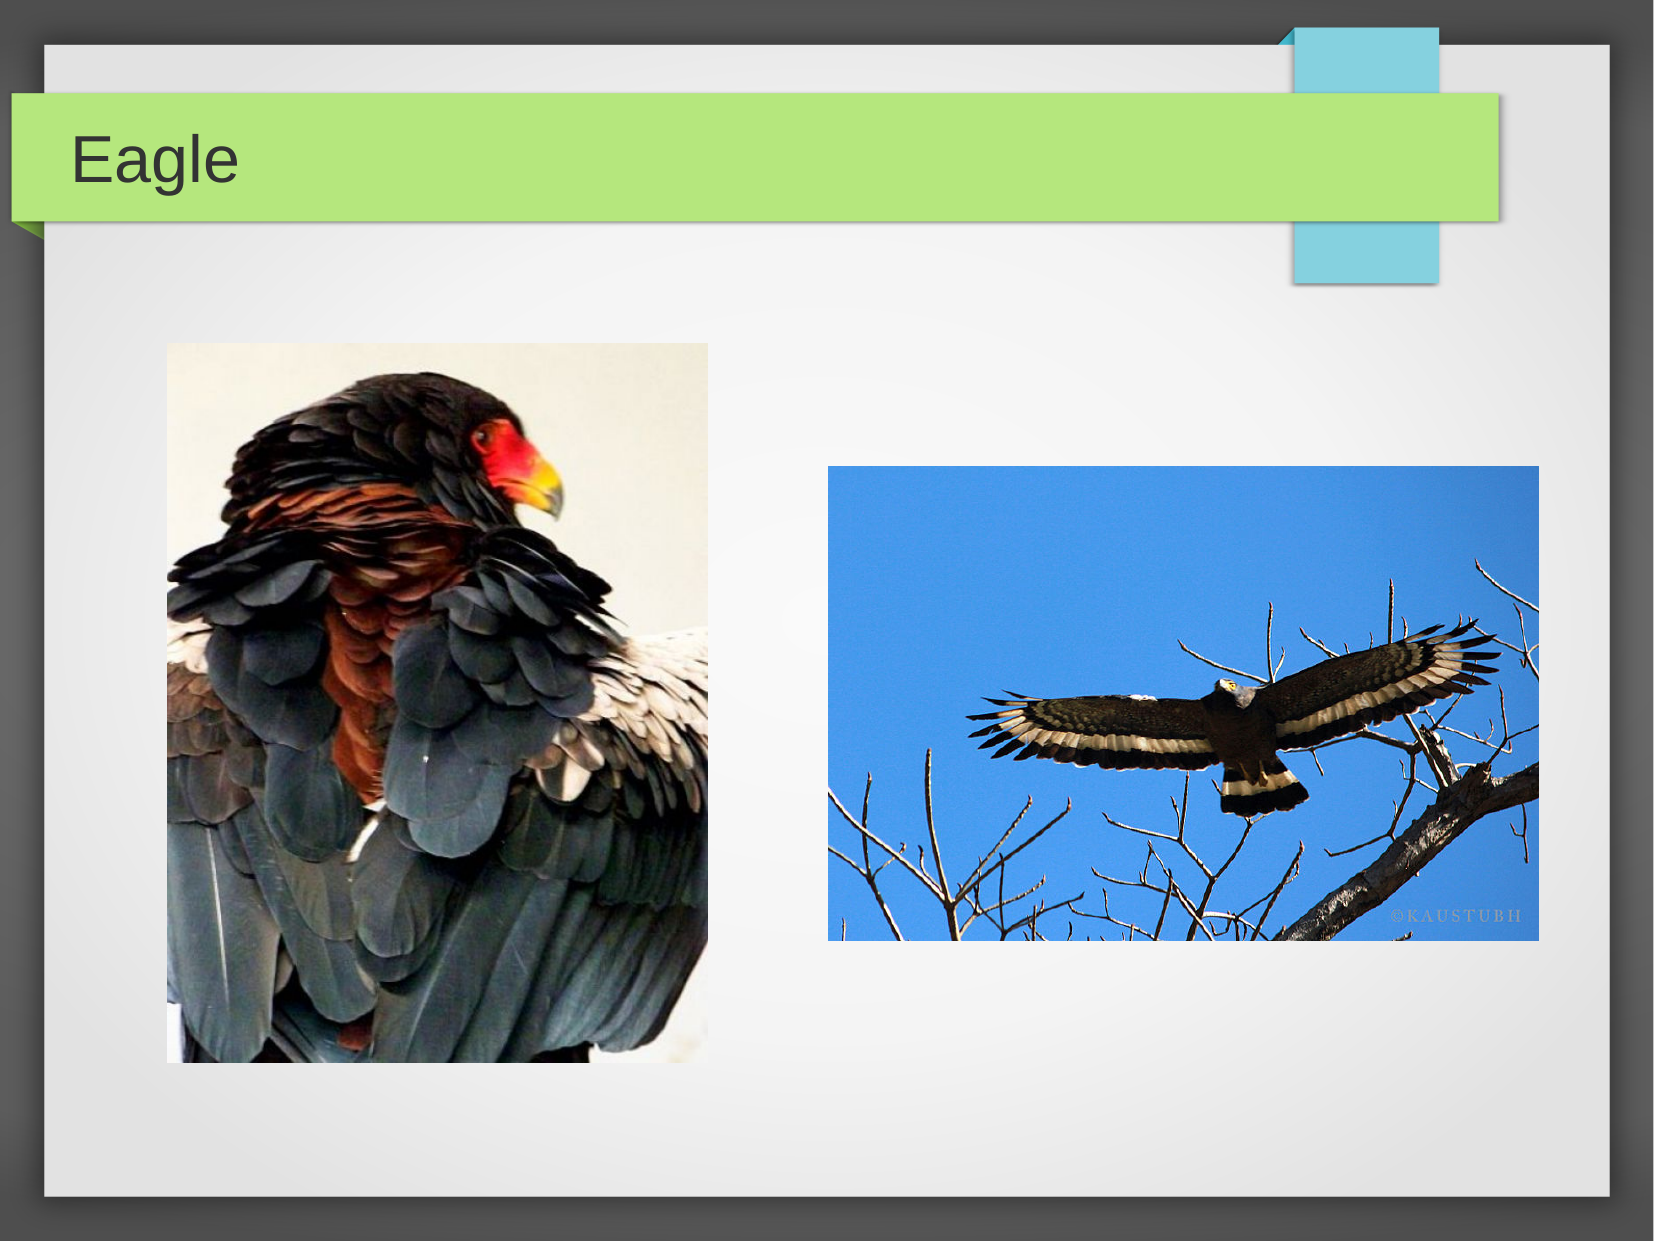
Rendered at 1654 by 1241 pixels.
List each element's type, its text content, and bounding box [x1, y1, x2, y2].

picture [0, 0, 1654, 1241]
title Eagle [70, 106, 1229, 213]
